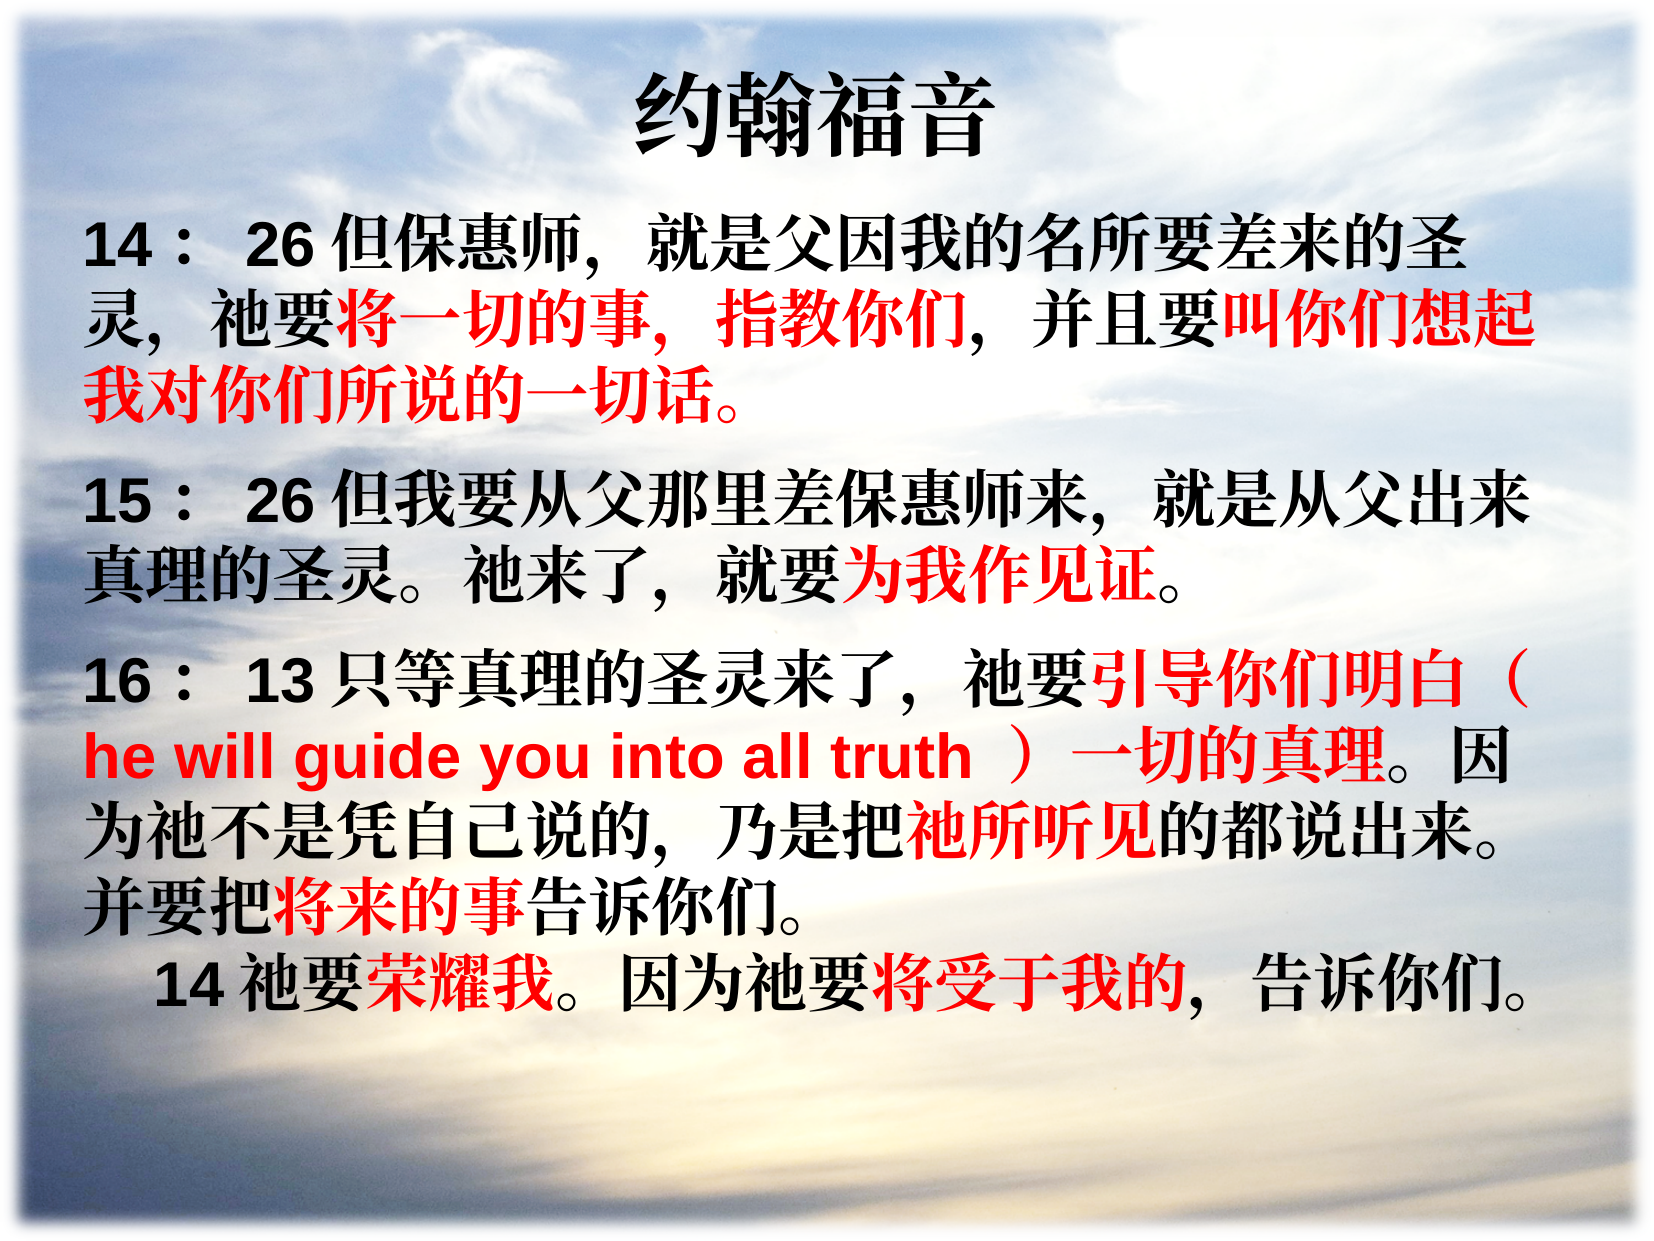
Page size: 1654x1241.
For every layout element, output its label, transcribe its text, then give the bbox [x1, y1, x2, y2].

picture [0, 0, 1654, 1241]
list 14：26但保惠师，就是父因我的名所要差来的圣灵，祂要将一切的事，指教你们，并且要叫你们想起我对你们所说的一切话。 15：26但我要从父那里差保惠师来，就是从父出来真理的圣灵。祂来了，就要为我作见证。 16：13只等真理的圣灵来了，祂要引导你们明白（ he will guide you into all truth ）一切的真理。因为祂不是凭自己说的，乃是把祂所听见的都说出来。并要把将来的事告诉你们。 14祂要荣耀我。因为祂要将受于我的，告诉你们。 [82, 202, 1571, 1109]
title 约翰福音 [82, 49, 1551, 177]
